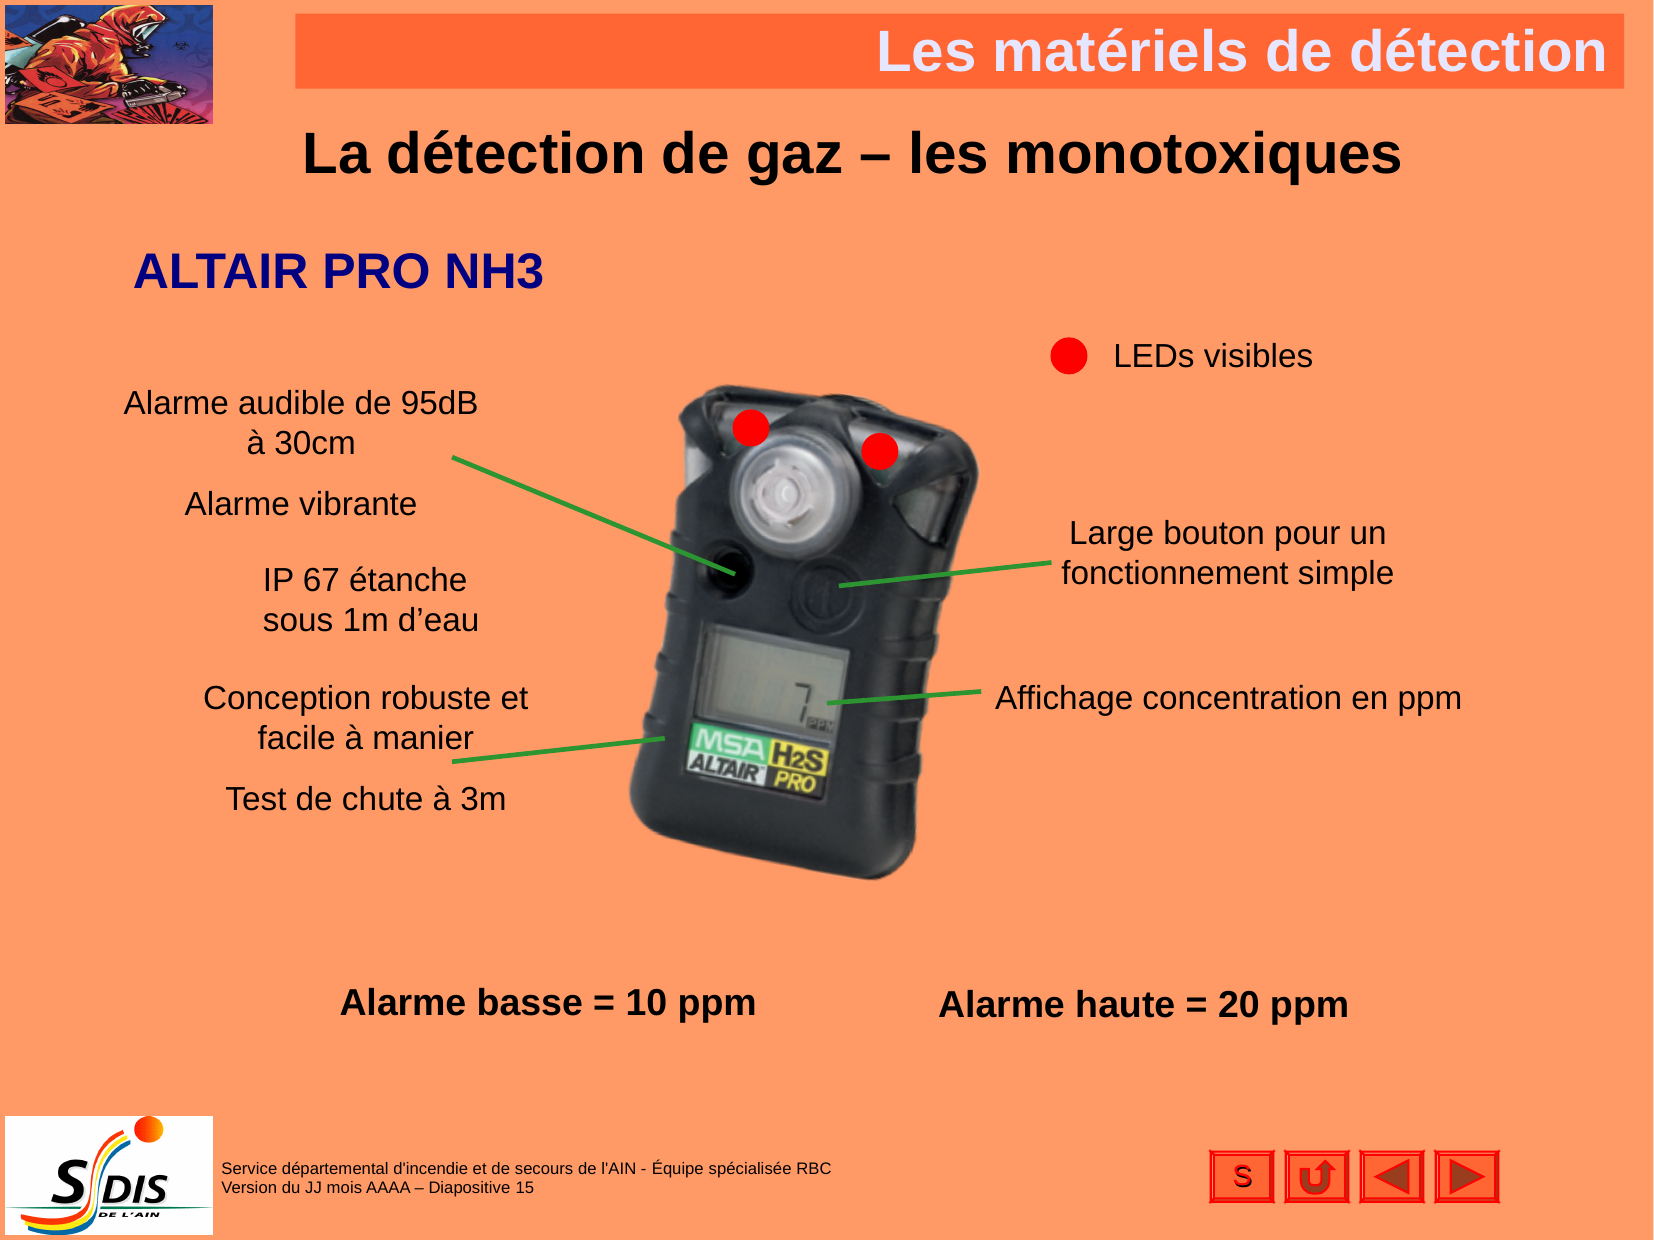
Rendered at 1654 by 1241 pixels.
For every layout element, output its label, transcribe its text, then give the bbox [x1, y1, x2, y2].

text_box La détection de gaz – les monotoxiques [287, 112, 1420, 193]
text_box Alarme haute = 20 ppm [923, 976, 1364, 1035]
text_box LEDs visibles [1098, 326, 1530, 382]
text_box Conception robuste et facile à manier Test de chute à 3m [165, 668, 567, 825]
text_box ALTAIR PRO NH3 [118, 236, 560, 309]
picture [5, 5, 213, 124]
text_box Alarme basse = 10 ppm [324, 974, 771, 1033]
text_box [733, 410, 769, 446]
text_box Alarme audible de 95dB à 30cm Alarme vibrante [100, 373, 503, 530]
text_box Large bouton pour un fonctionnement simple [1027, 503, 1430, 599]
text_box [862, 433, 898, 470]
text_box [1051, 338, 1087, 374]
text_box Affichage concentration en ppm [980, 668, 1524, 725]
text_box IP 67 étanche sous 1m d’eau [248, 550, 497, 647]
text_box Les matériels de détection [295, 13, 1625, 89]
picture [581, 339, 1022, 939]
picture [5, 1116, 213, 1235]
